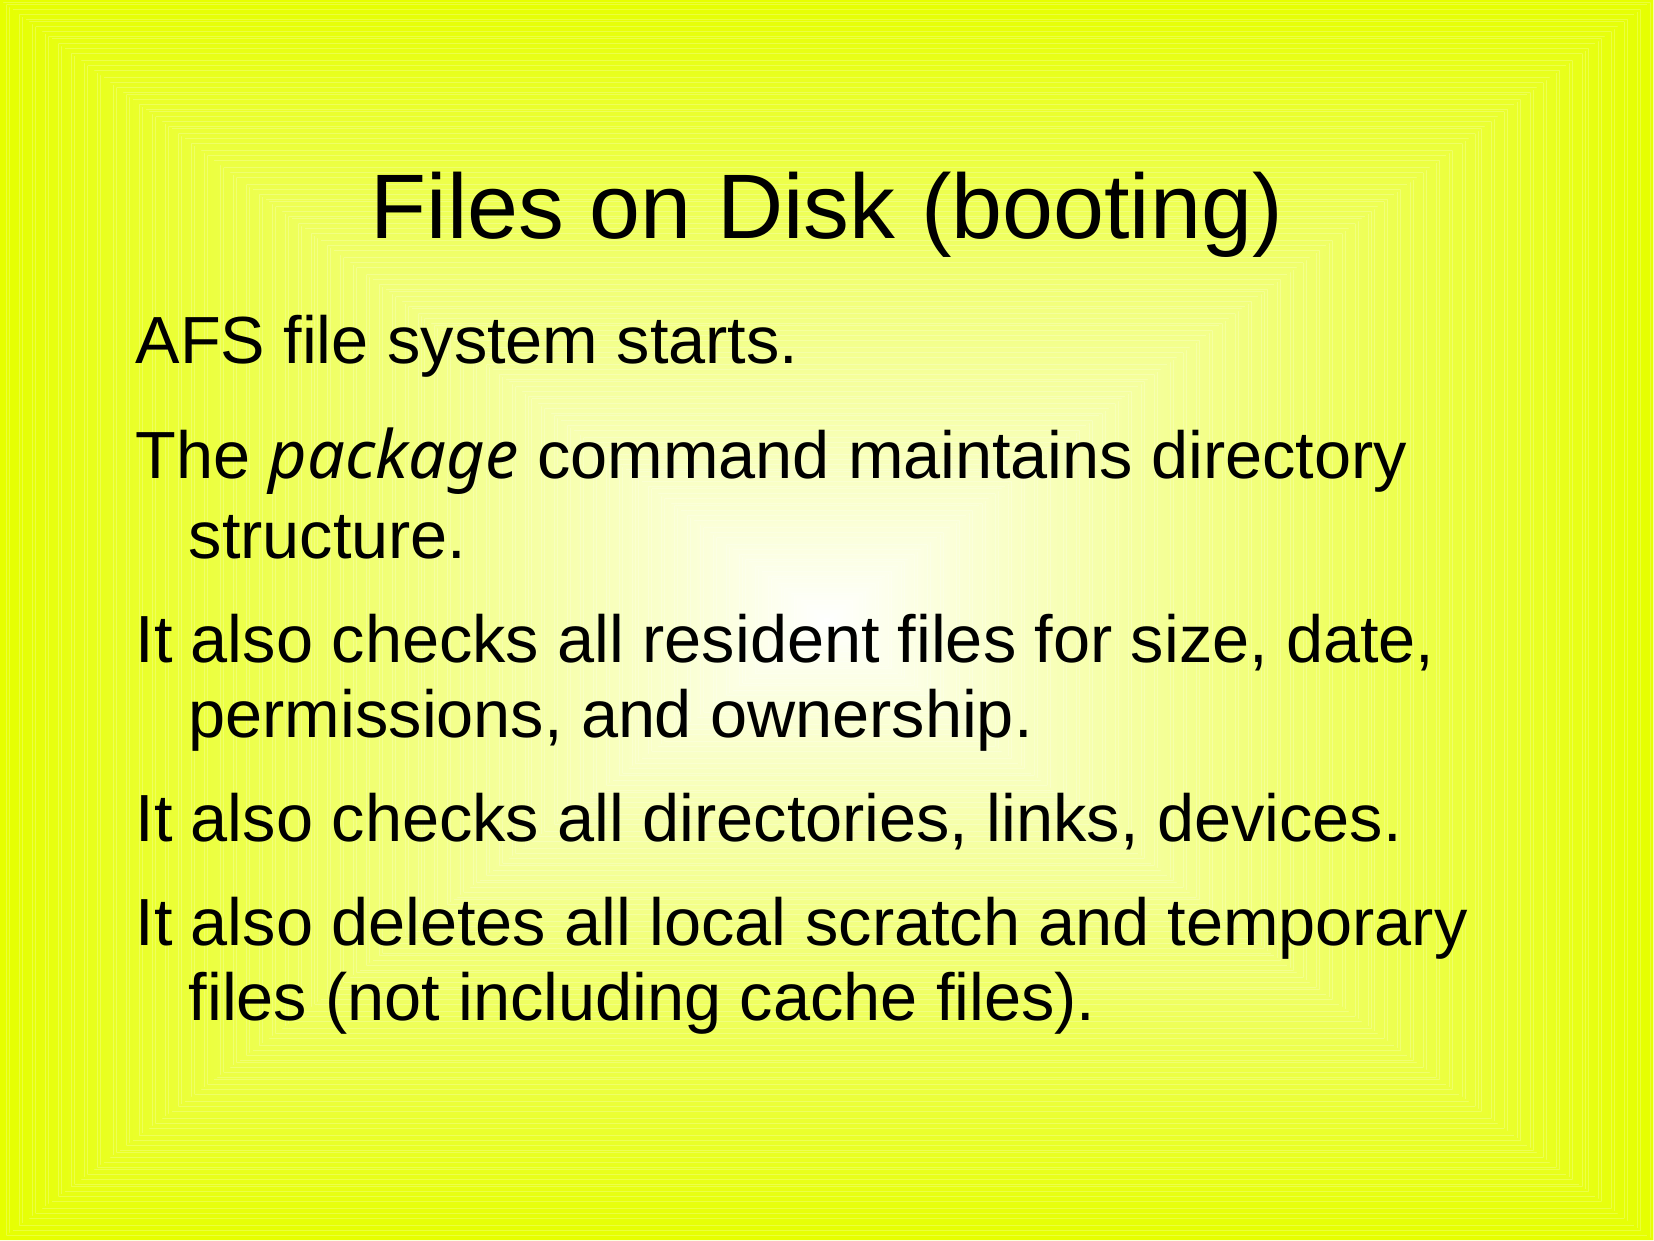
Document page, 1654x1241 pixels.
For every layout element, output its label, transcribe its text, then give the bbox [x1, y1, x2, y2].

list AFS file system starts. The package command maintains directory structure. It also checks all resident files for size, date, permissions, and ownership. It also checks all directories, links, devices. It also deletes all local scratch and temporary files (not including cache files). [117, 302, 1530, 1218]
title Files on Disk (booting) [121, 102, 1534, 311]
